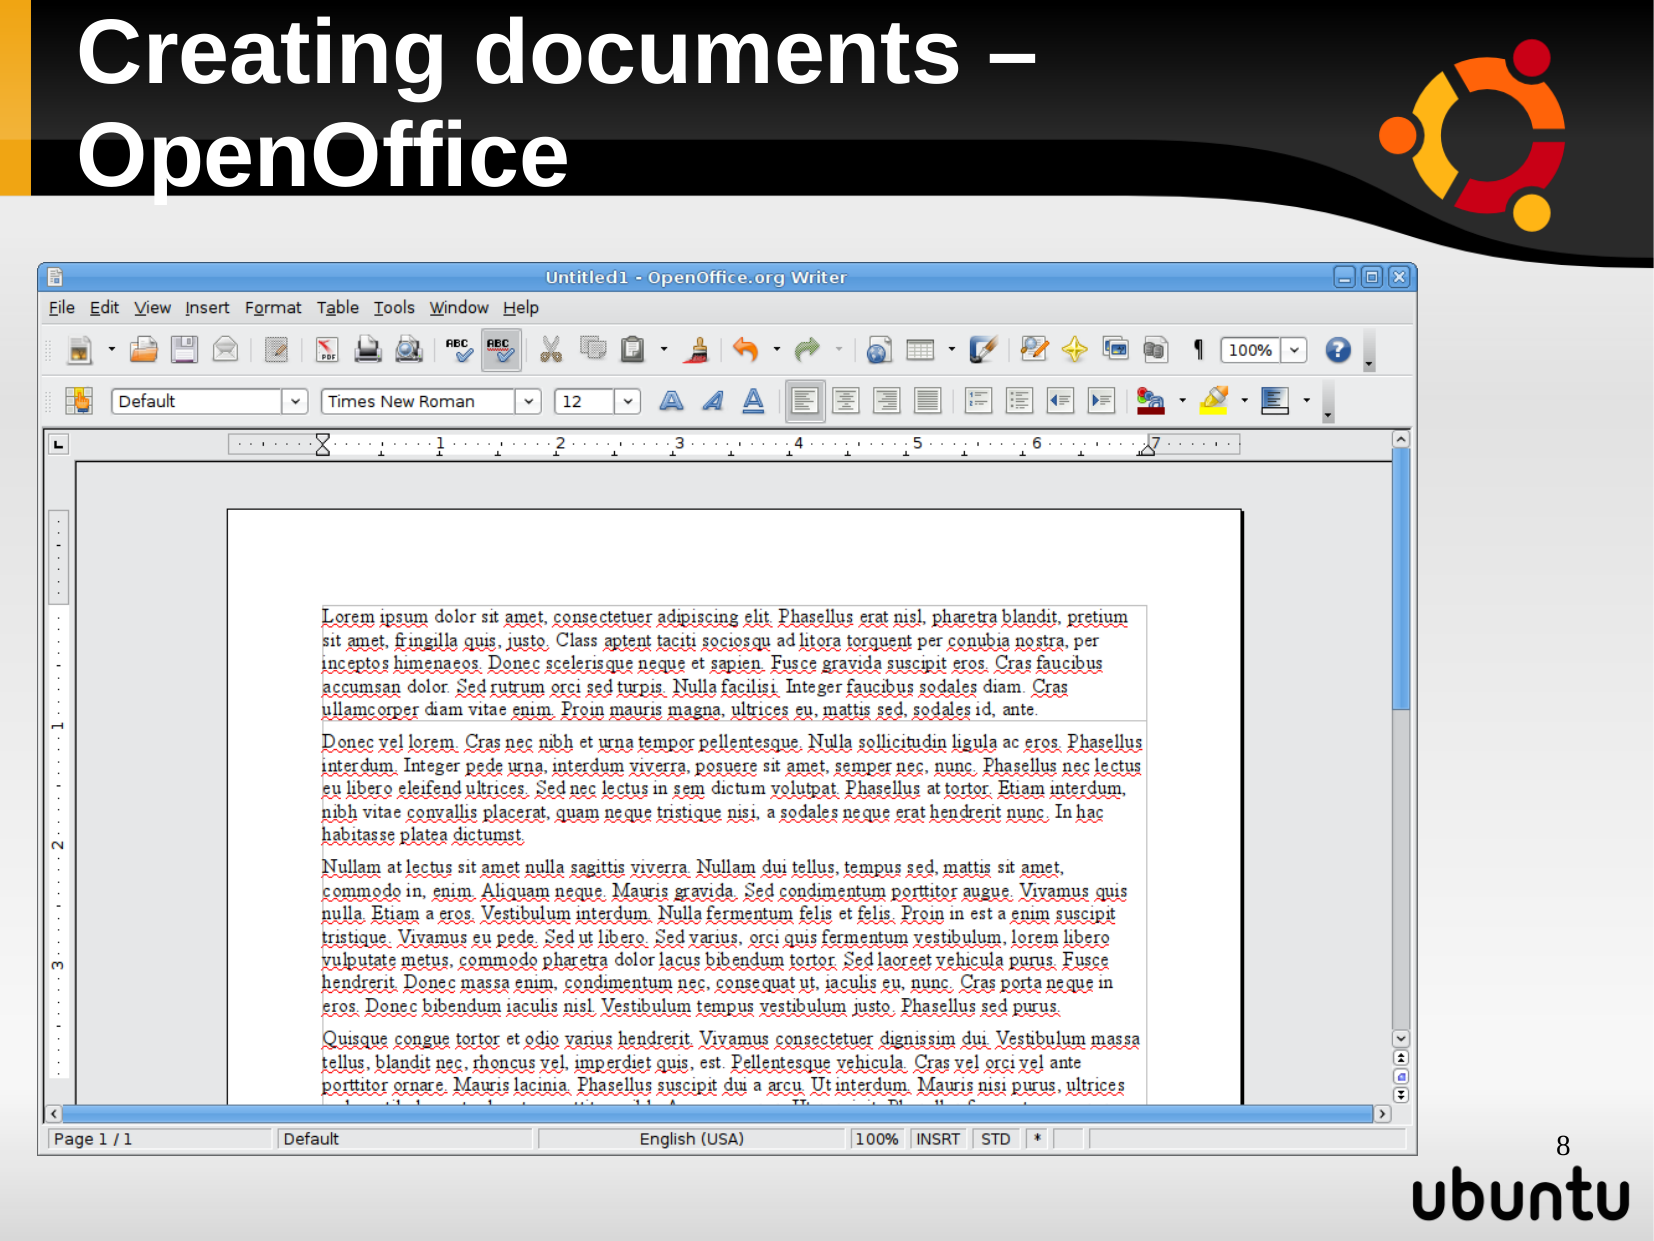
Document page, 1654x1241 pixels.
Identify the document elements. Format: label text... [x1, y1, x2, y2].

picture [0, 0, 1654, 1241]
title Creating documents – OpenOffice [76, 0, 1051, 208]
